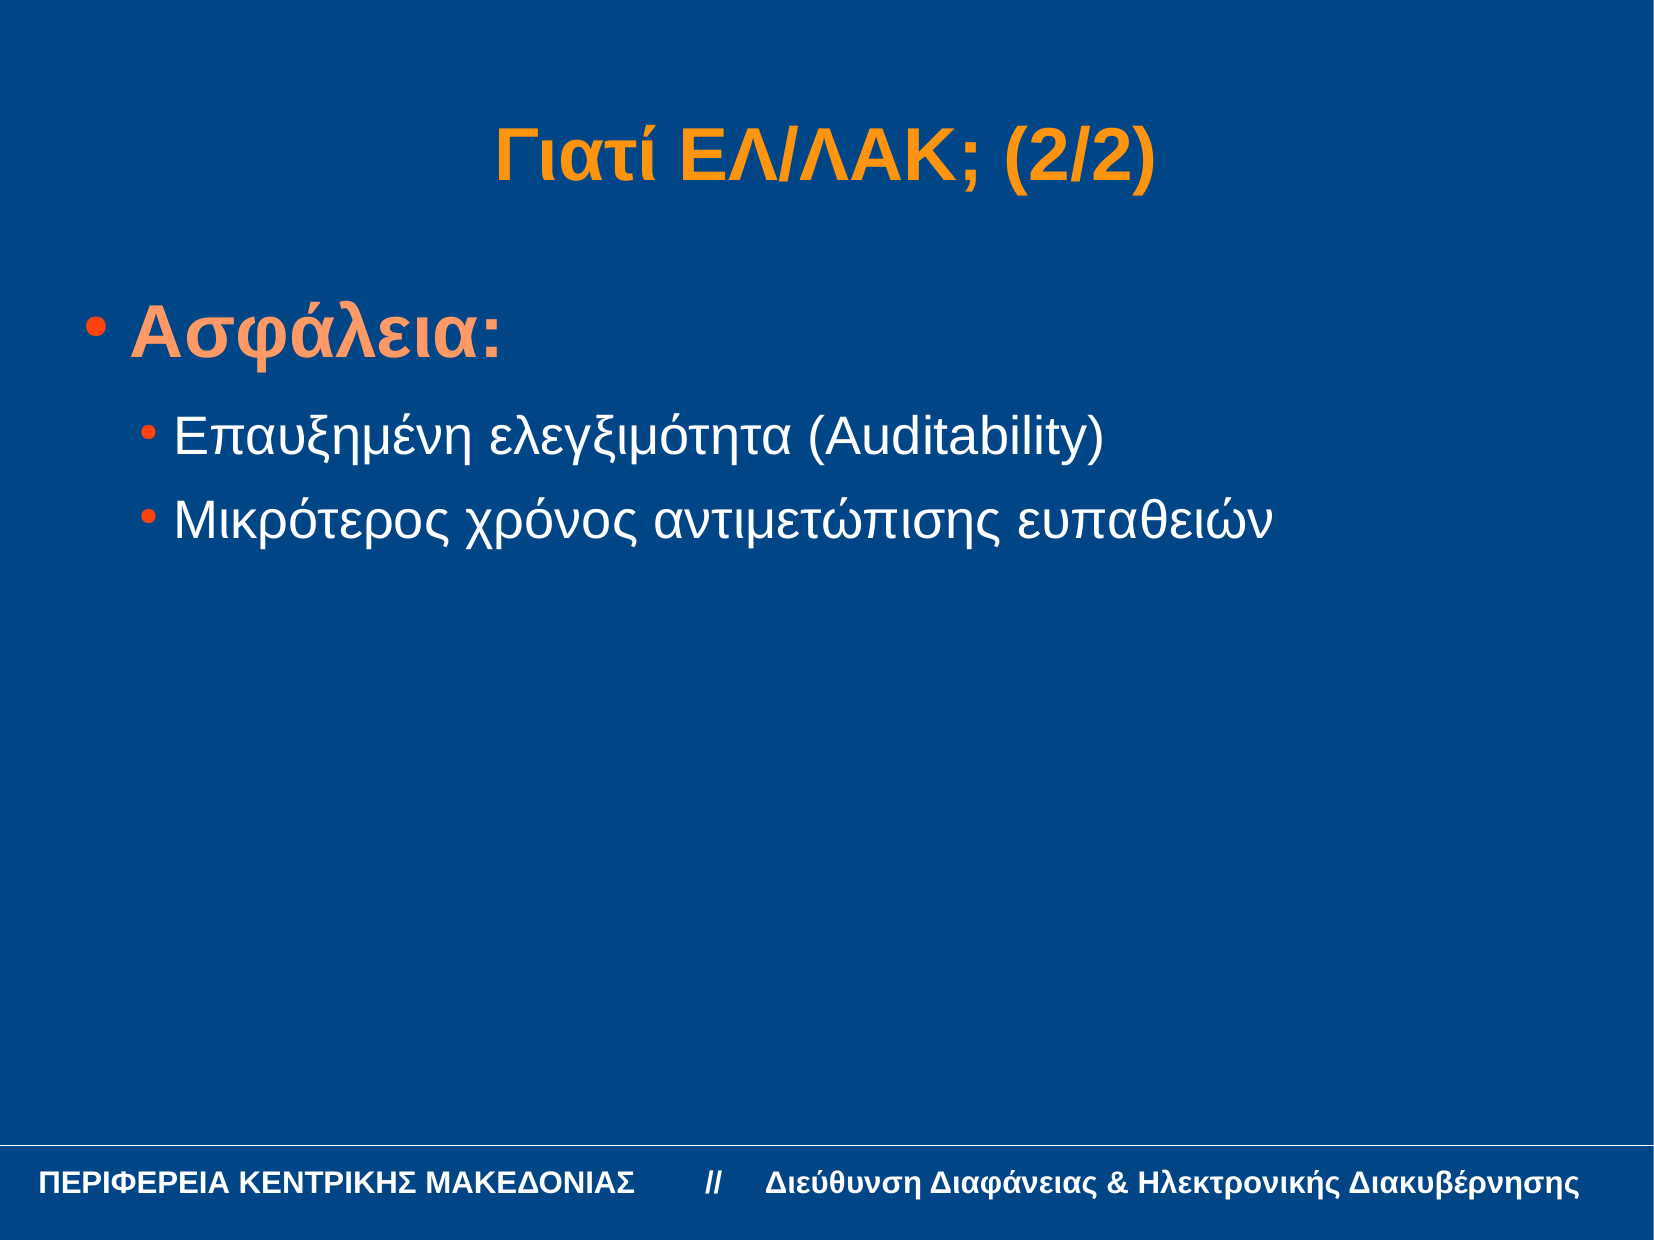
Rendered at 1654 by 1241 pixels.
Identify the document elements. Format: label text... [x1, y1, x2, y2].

title Γιατί ΕΛ/ΛΑΚ; (2/2) [82, 49, 1571, 257]
text_box ΠΕΡΙΦΕΡΕΙΑ ΚΕΝΤΡΙΚΗΣ ΜΑΚΕΔΟΝΙΑΣ // Διεύθυνση Διαφάνειας & Ηλεκτρονικής Διακυβέρνησης [23, 1157, 1654, 1208]
list Ασφάλεια: Επαυξημένη ελεγξιμότητα (Auditability) Μικρότερος χρόνος αντιμετώπισης ευπαθειών [82, 290, 1571, 1010]
